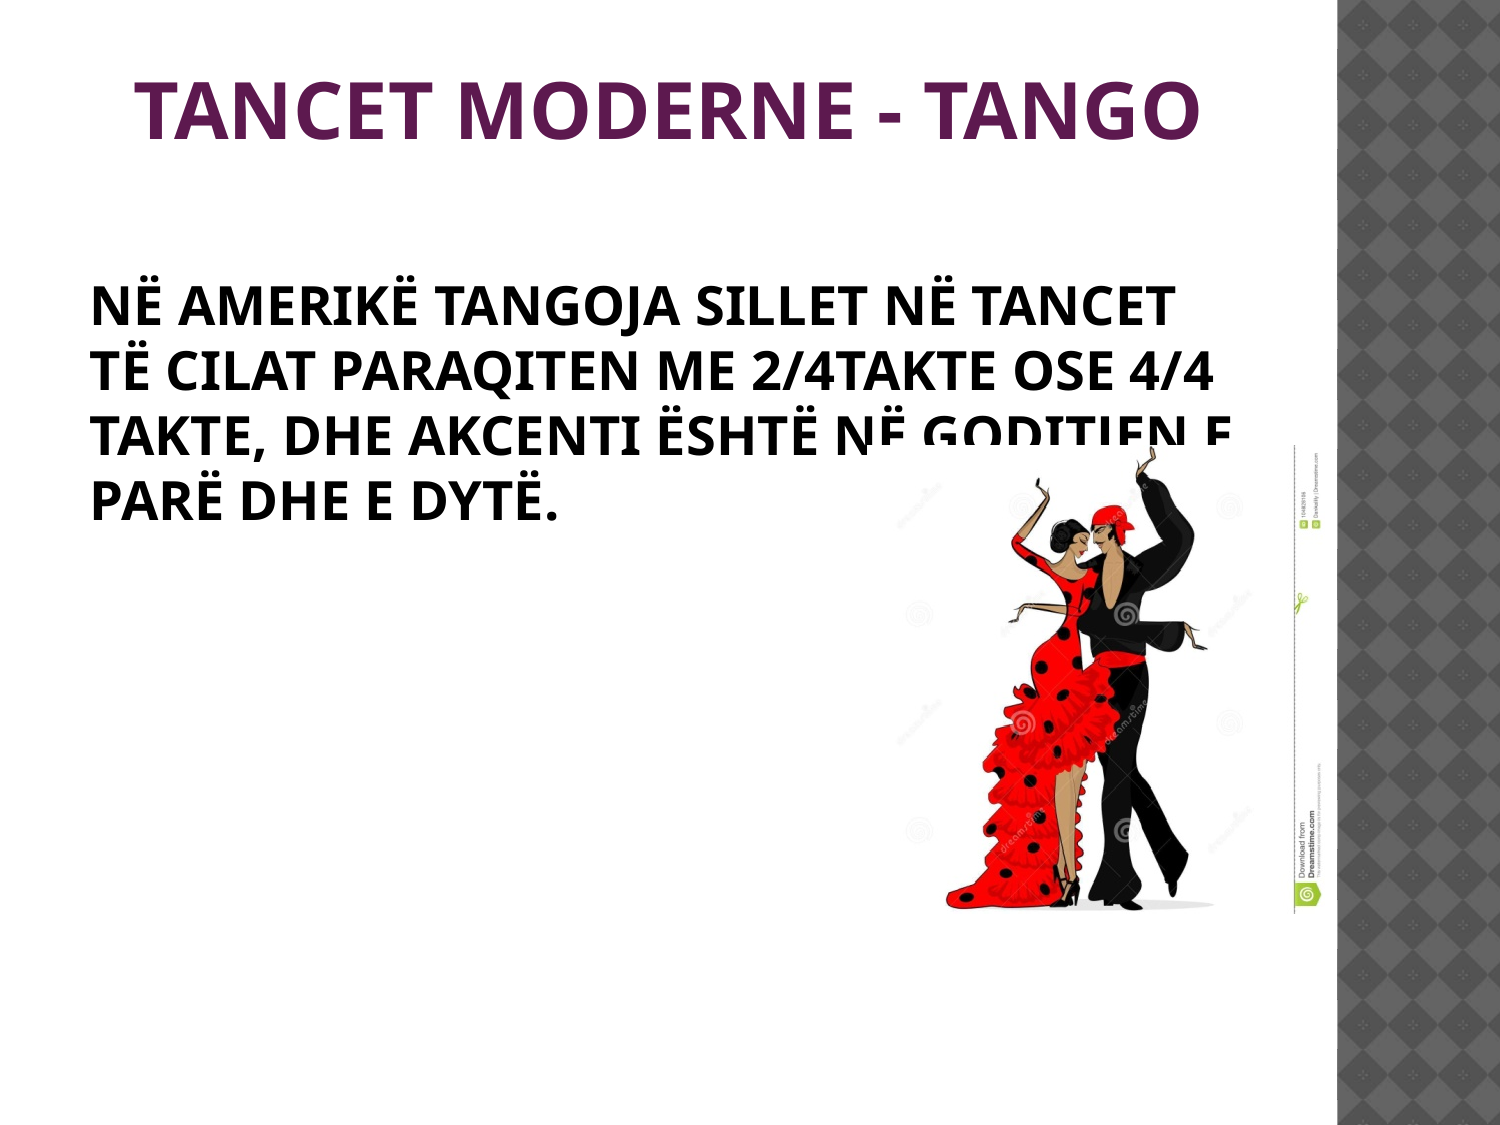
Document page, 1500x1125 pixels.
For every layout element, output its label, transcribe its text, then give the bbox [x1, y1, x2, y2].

picture [867, 445, 1325, 915]
picture [1337, 0, 1500, 1125]
title TANCET MODERNE - TANGO [75, 52, 1263, 240]
list NË AMERIKË TANGOJA SILLET NË TANCET TË CILAT PARAQITEN ME 2/4TAKTE OSE 4/4 TAKTE, DHE AKCENTI ËSHTË NË GODITJEN E PARË DHE E DYTË. [75, 264, 1263, 1059]
